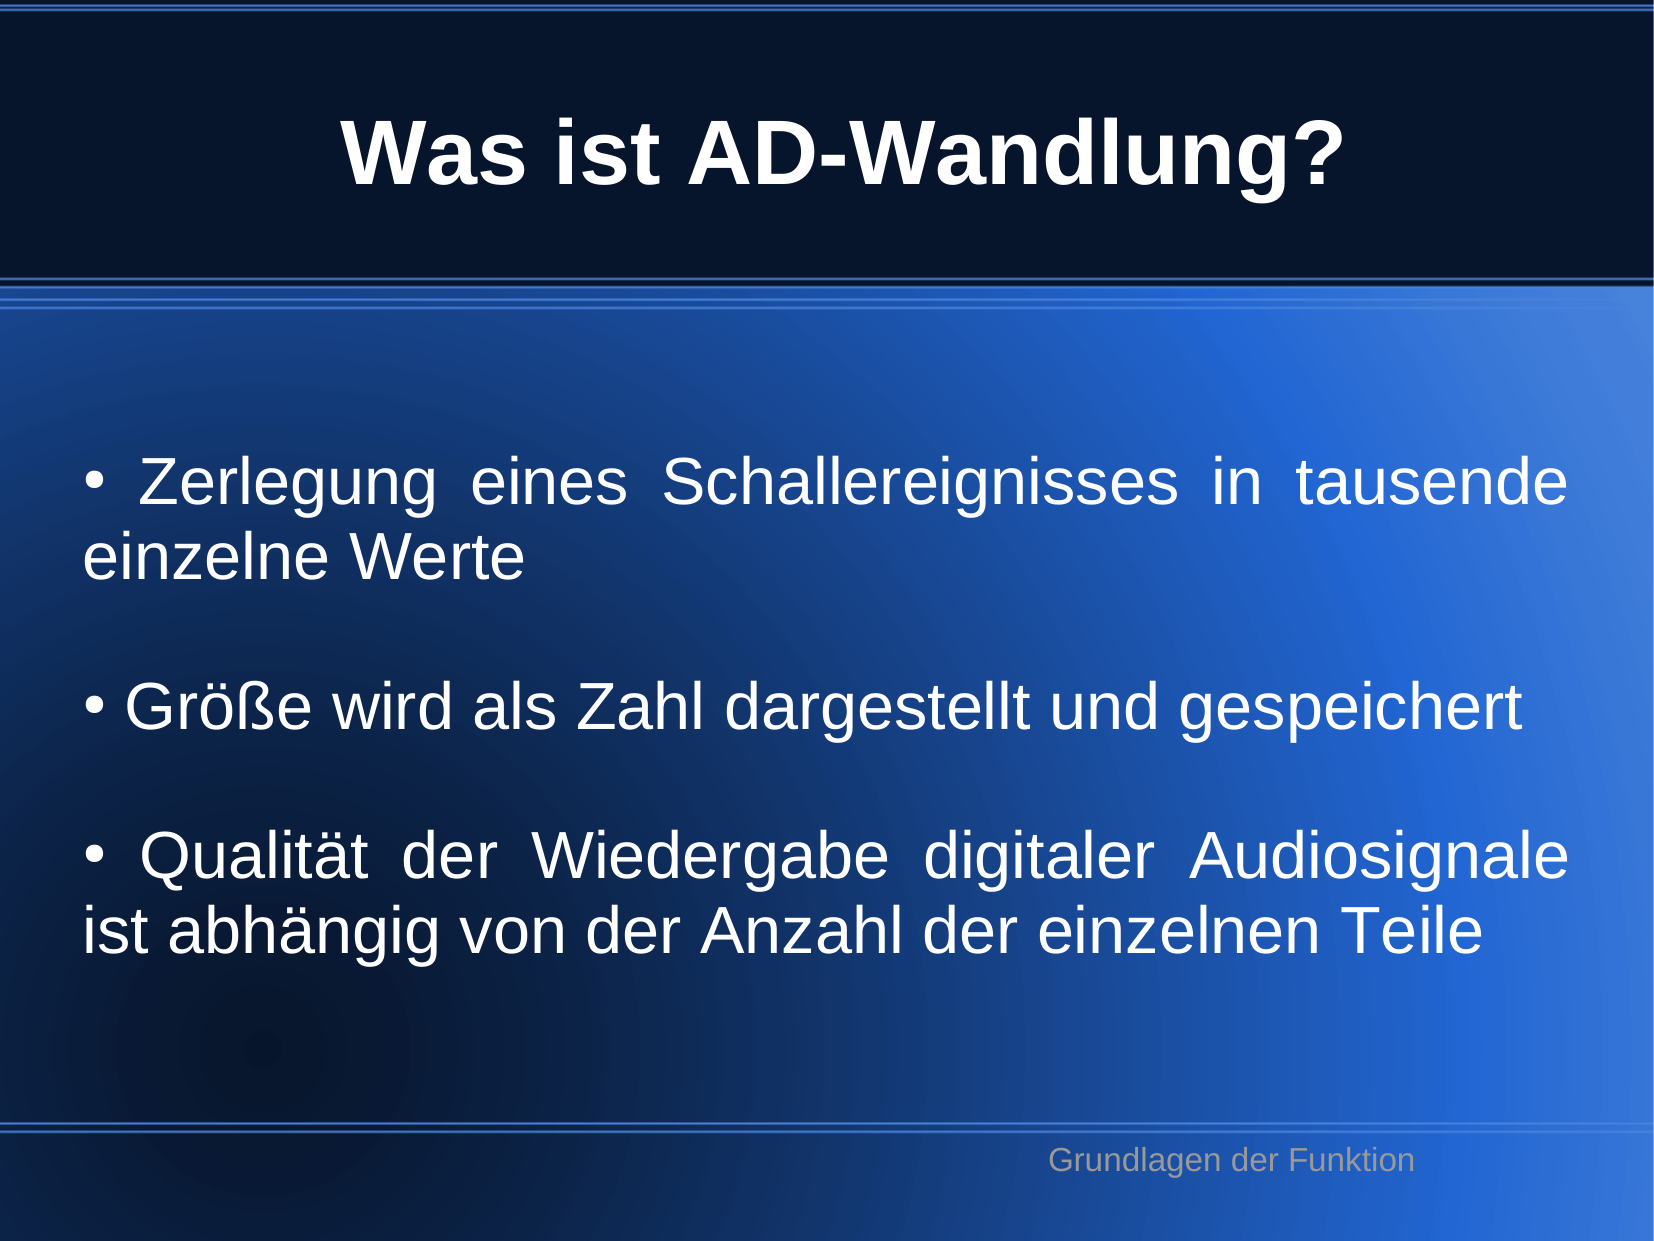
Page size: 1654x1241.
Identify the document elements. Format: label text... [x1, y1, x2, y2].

picture [0, 0, 1654, 1241]
subtitle Zerlegung eines Schallereignisses in tausende einzelne Werte Größe wird als Zahl dargestellt und gespeichert Qualität der Wiedergabe digitaler Audiosignale ist abhängig von der Anzahl der einzelnen Teile [82, 355, 1571, 1058]
title Was ist AD-Wandlung? [82, 49, 1571, 257]
text_box Grundlagen der Funktion [1033, 1133, 1447, 1186]
